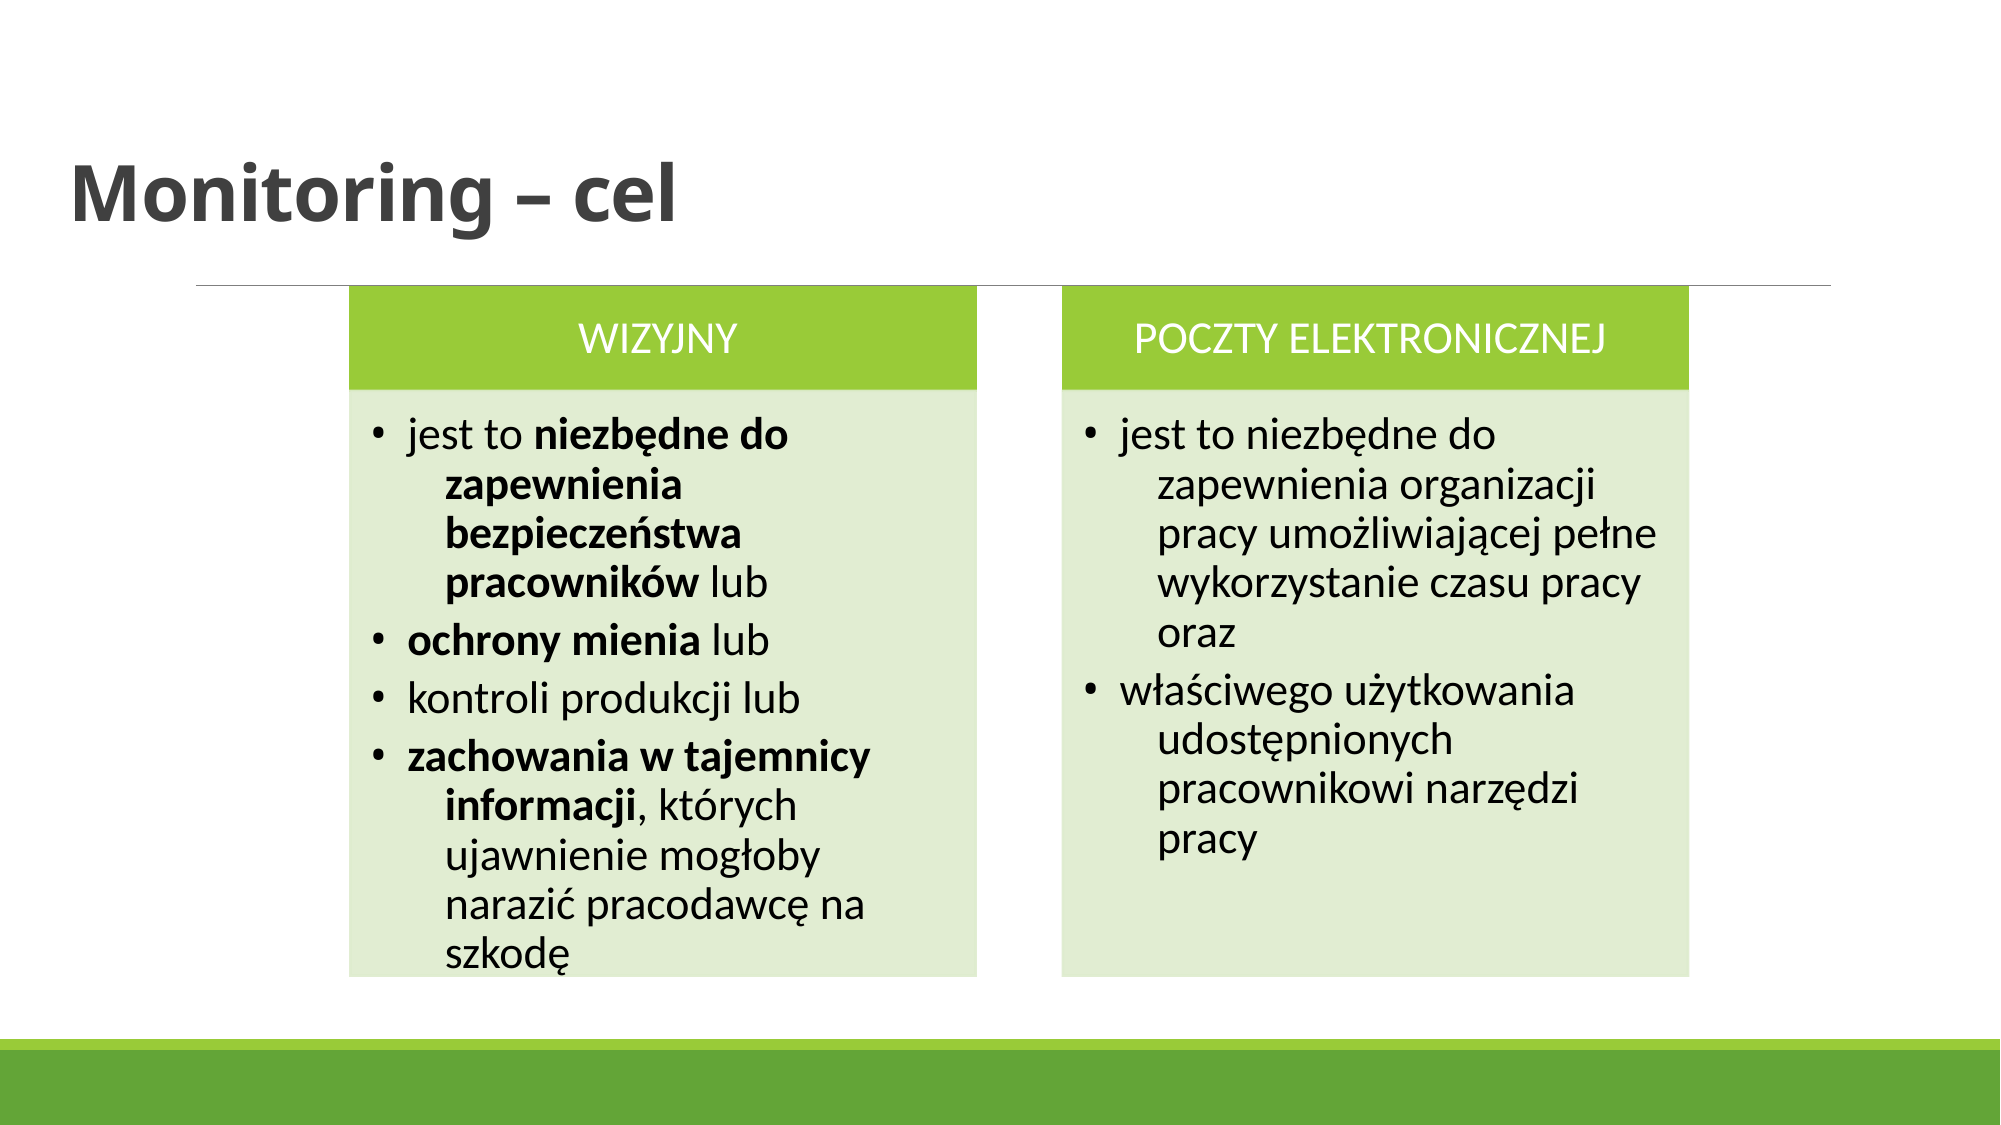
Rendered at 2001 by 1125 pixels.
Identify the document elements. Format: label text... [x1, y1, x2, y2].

text_box POCZTY ELEKTRONICZNEJ [1062, 287, 1688, 390]
title Monitoring – cel [53, 101, 1689, 245]
text_box jest to niezbędne do zapewnienia organizacji pracy umożliwiającej pełne wykorzystanie czasu pracy oraz właściwego użytkowania udostępnionych pracownikowi narzędzi pracy [1062, 390, 1688, 976]
text_box WIZYJNY [350, 287, 976, 390]
text_box jest to niezbędne do zapewnienia bezpieczeństwa pracowników lub ochrony mienia lub kontroli produkcji lub zachowania w tajemnicy informacji, których ujawnienie mogłoby narazić pracodawcę na szkodę [350, 390, 976, 976]
